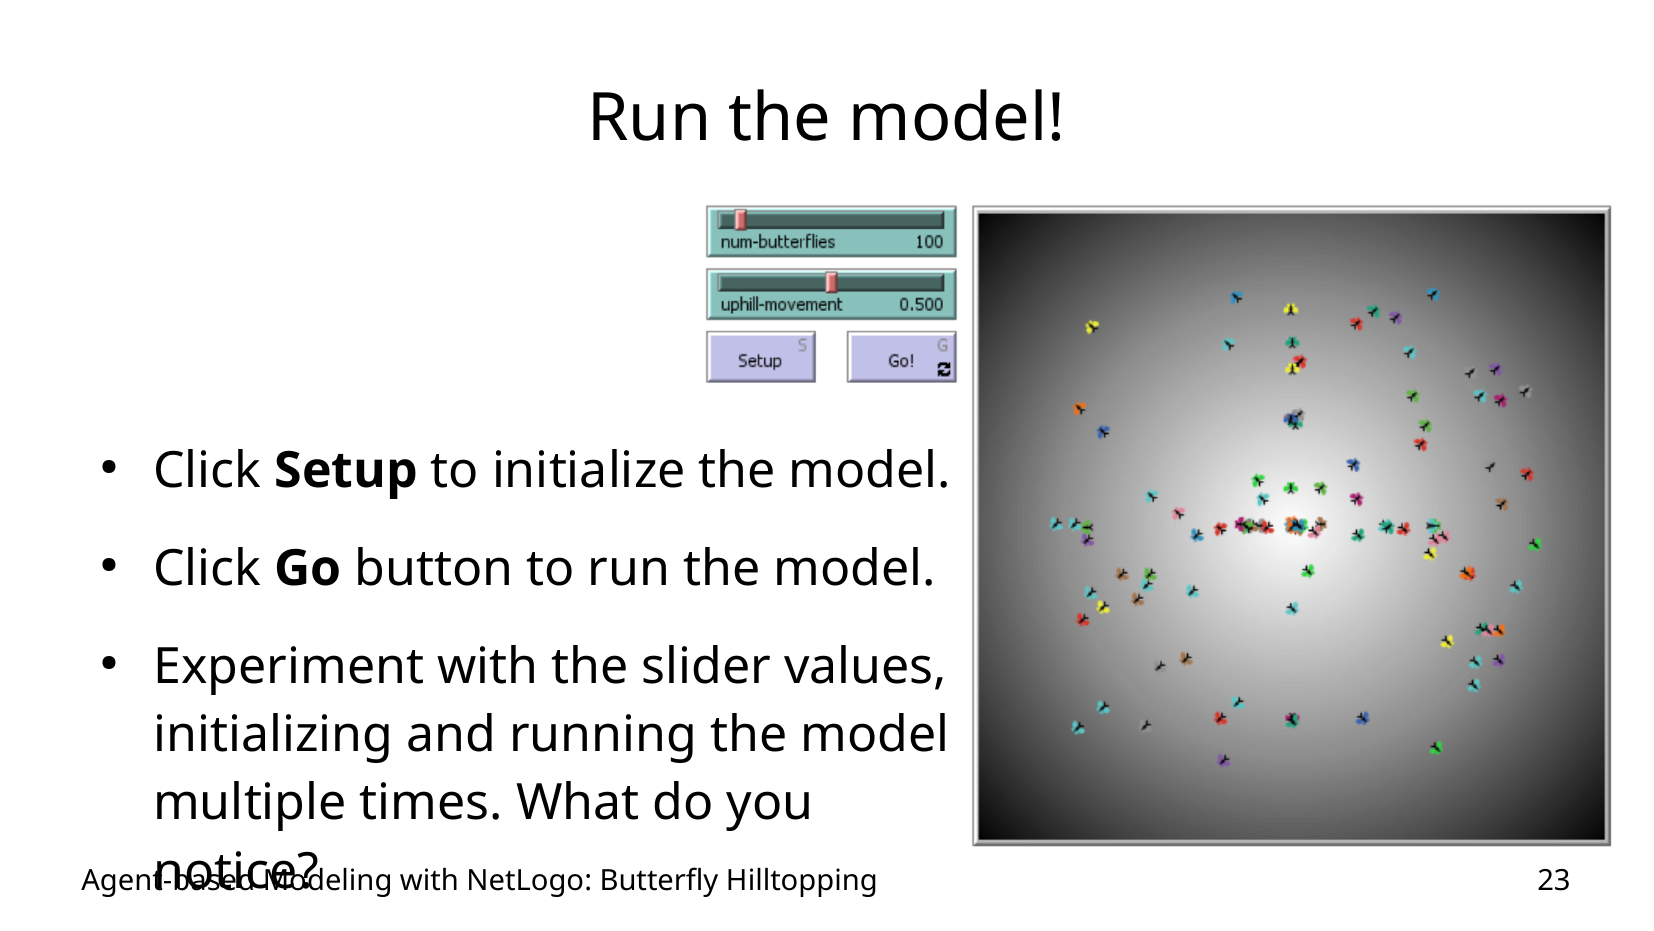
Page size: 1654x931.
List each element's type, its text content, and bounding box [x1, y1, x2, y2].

title Run the model! [82, 37, 1571, 193]
picture [703, 203, 1612, 848]
list Click Setup to initialize the model. Click Go button to run the model. Experiment with the slider values, initializing and running the model multiple times. What do you notice? [82, 434, 983, 931]
